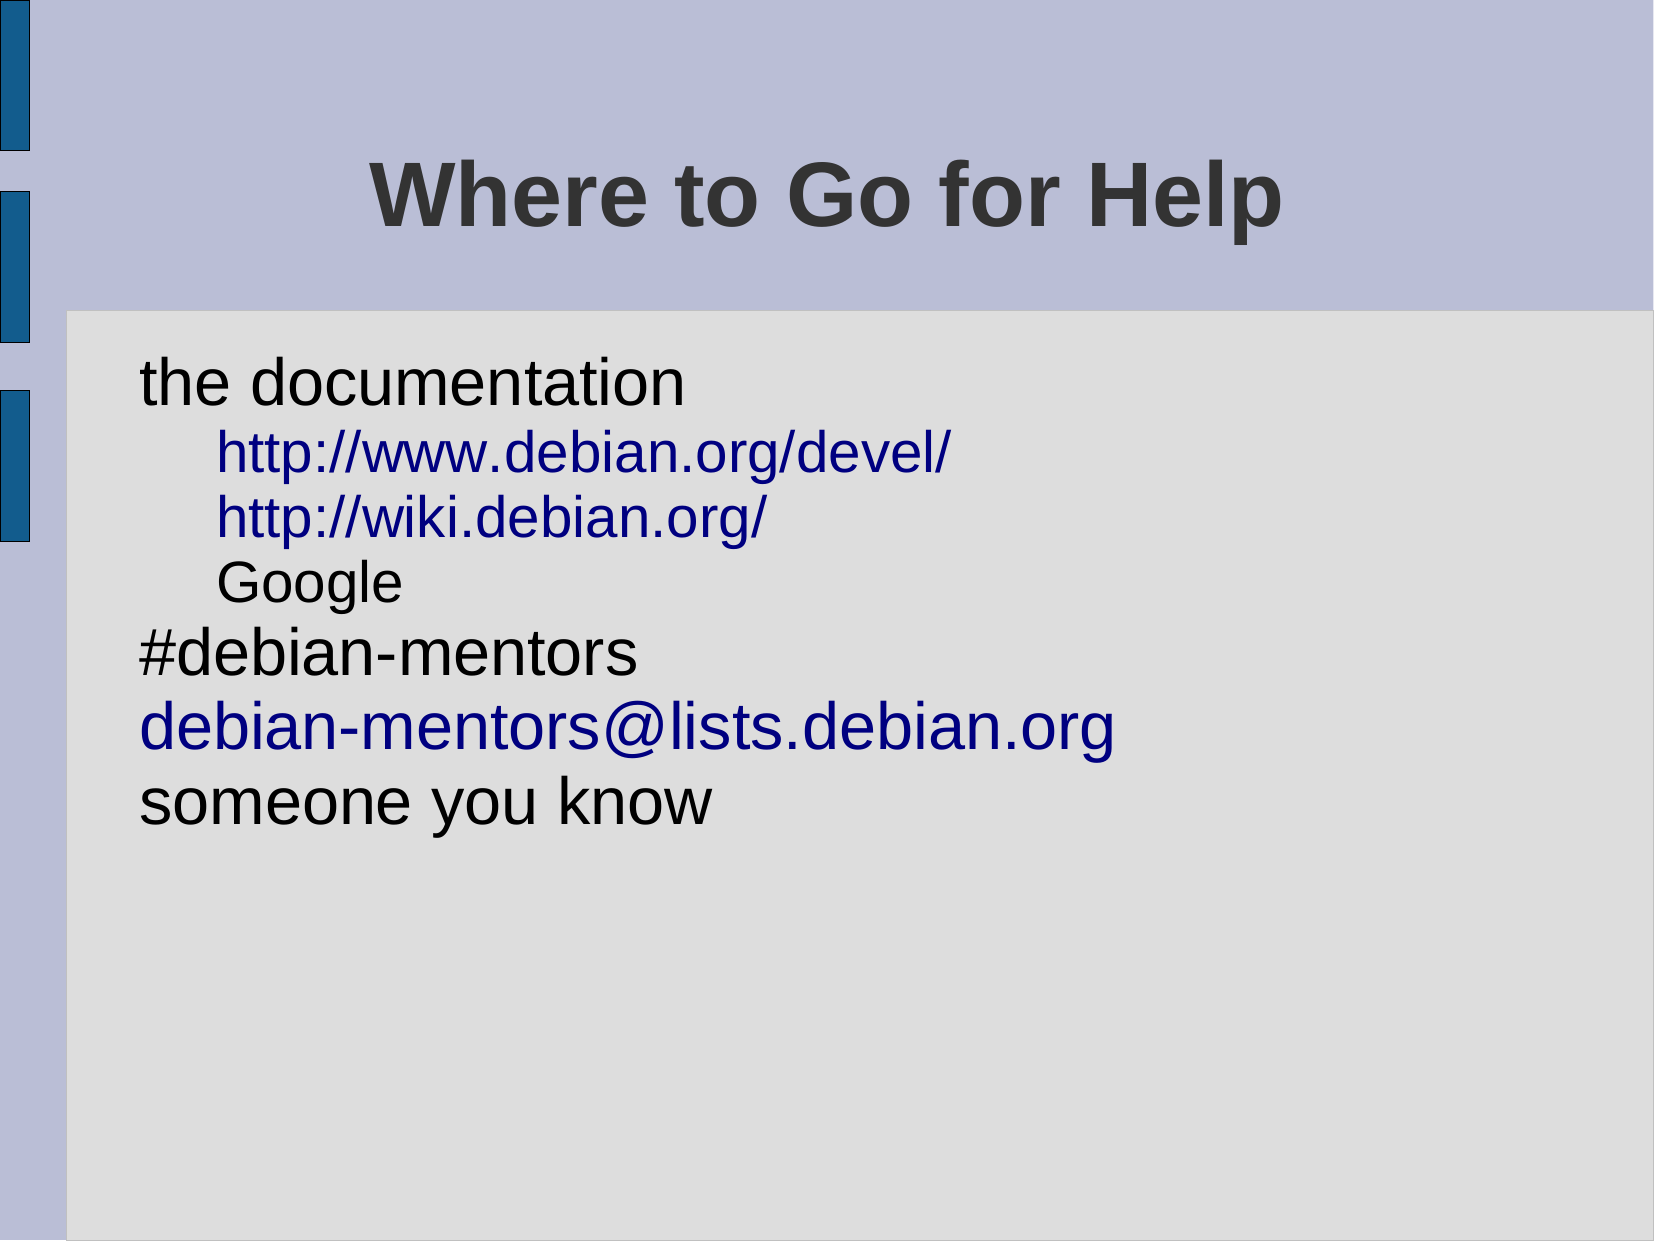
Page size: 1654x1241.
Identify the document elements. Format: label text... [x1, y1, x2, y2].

title Where to Go for Help [121, 91, 1534, 299]
list the documentation http://www.debian.org/devel/ http://wiki.debian.org/ Google #debian-mentors debian-mentors@lists.debian.org someone you know [121, 344, 1534, 1127]
